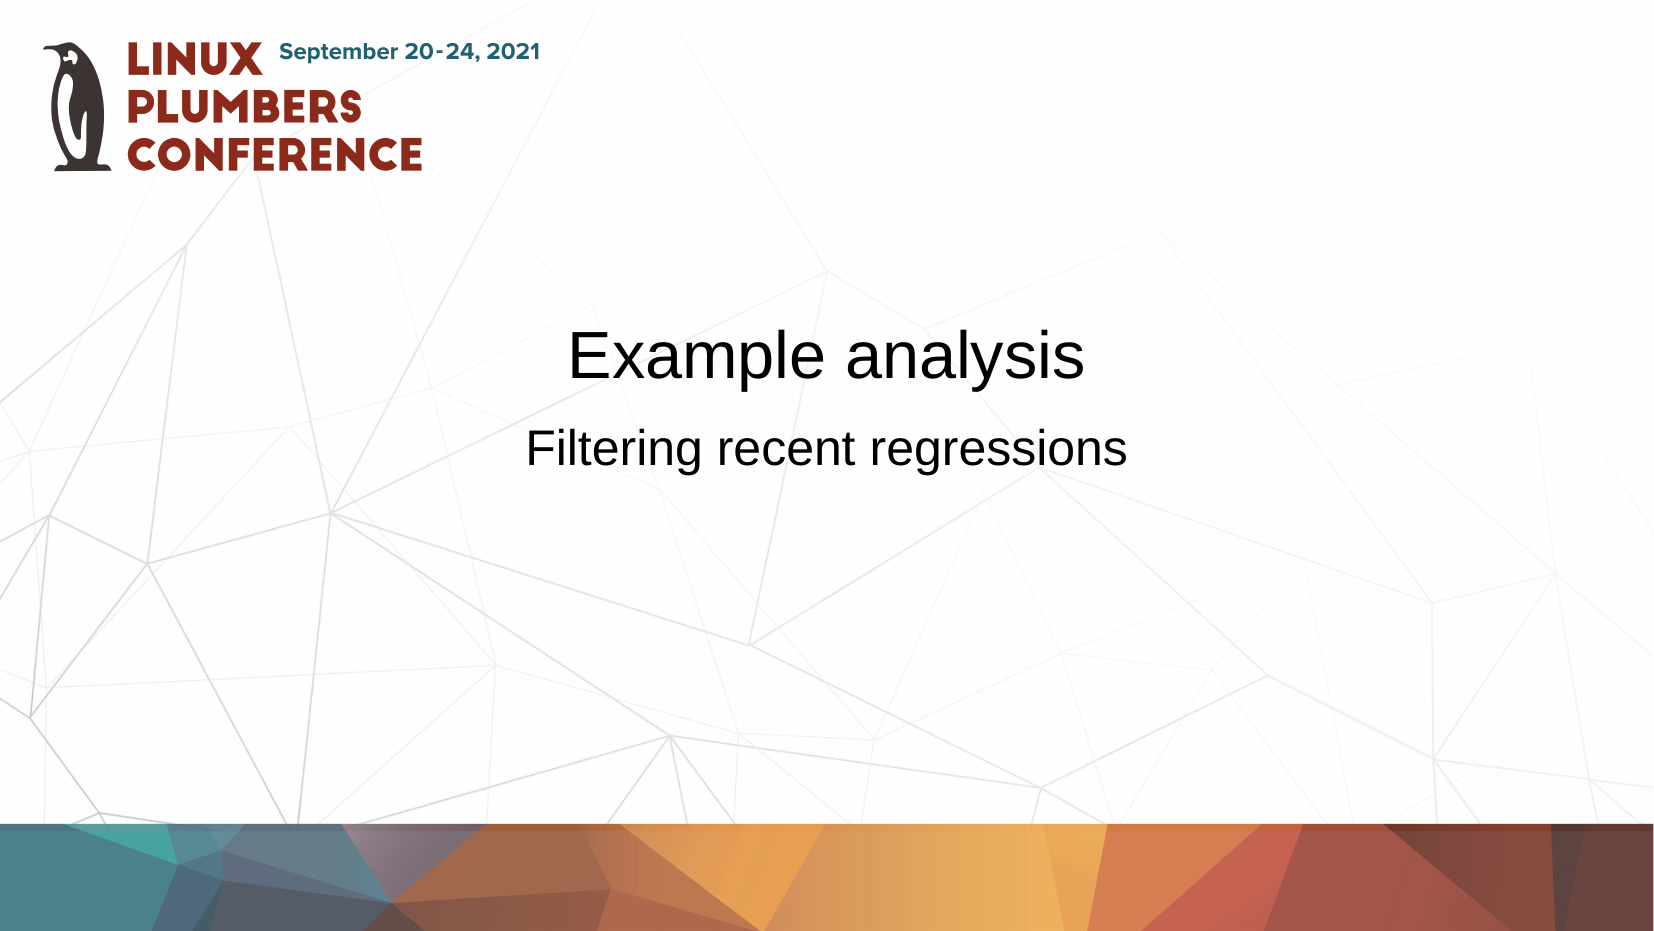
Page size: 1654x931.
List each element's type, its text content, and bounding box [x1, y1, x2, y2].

picture [0, 0, 1654, 931]
subtitle Example analysis Filtering recent regressions [82, 37, 1571, 757]
